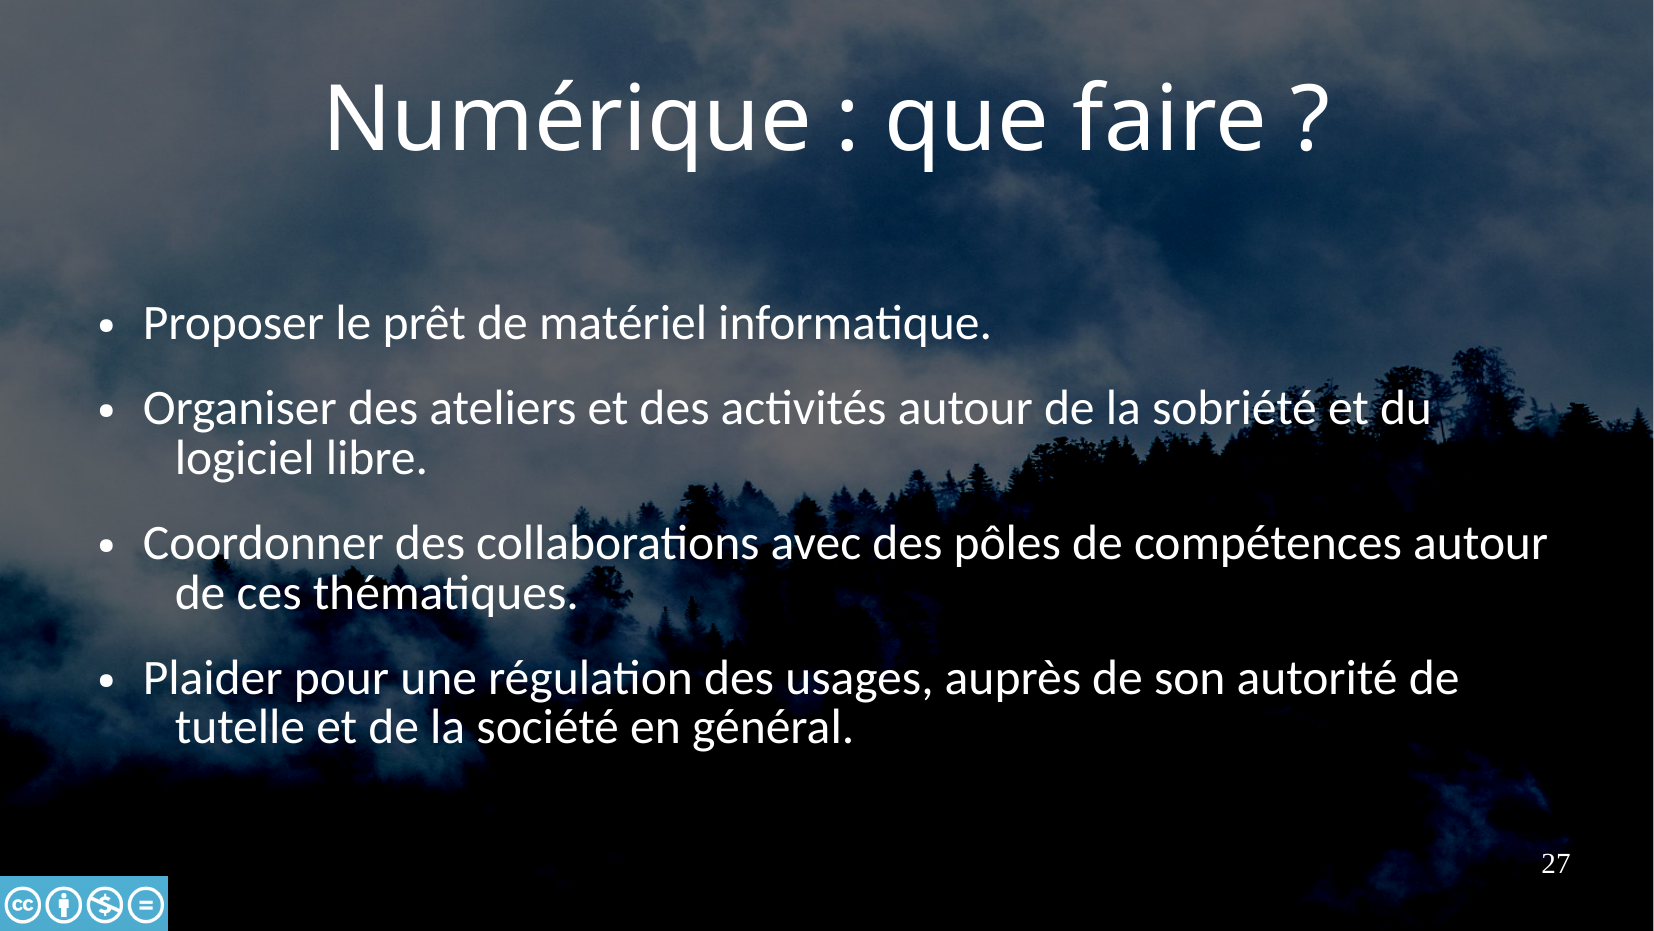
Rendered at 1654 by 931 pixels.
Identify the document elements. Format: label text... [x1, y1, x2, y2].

title Numérique : que faire ? [82, 37, 1571, 193]
picture [0, 876, 168, 931]
list Proposer le prêt de matériel informatique. Organiser des ateliers et des activités autour de la sobriété et du logiciel libre. Coordonner des collaborations avec des pôles de compétences autour de ces thématiques. Plaider pour une régulation des usages, auprès de son autorité de tutelle et de la société en général. [82, 217, 1571, 758]
